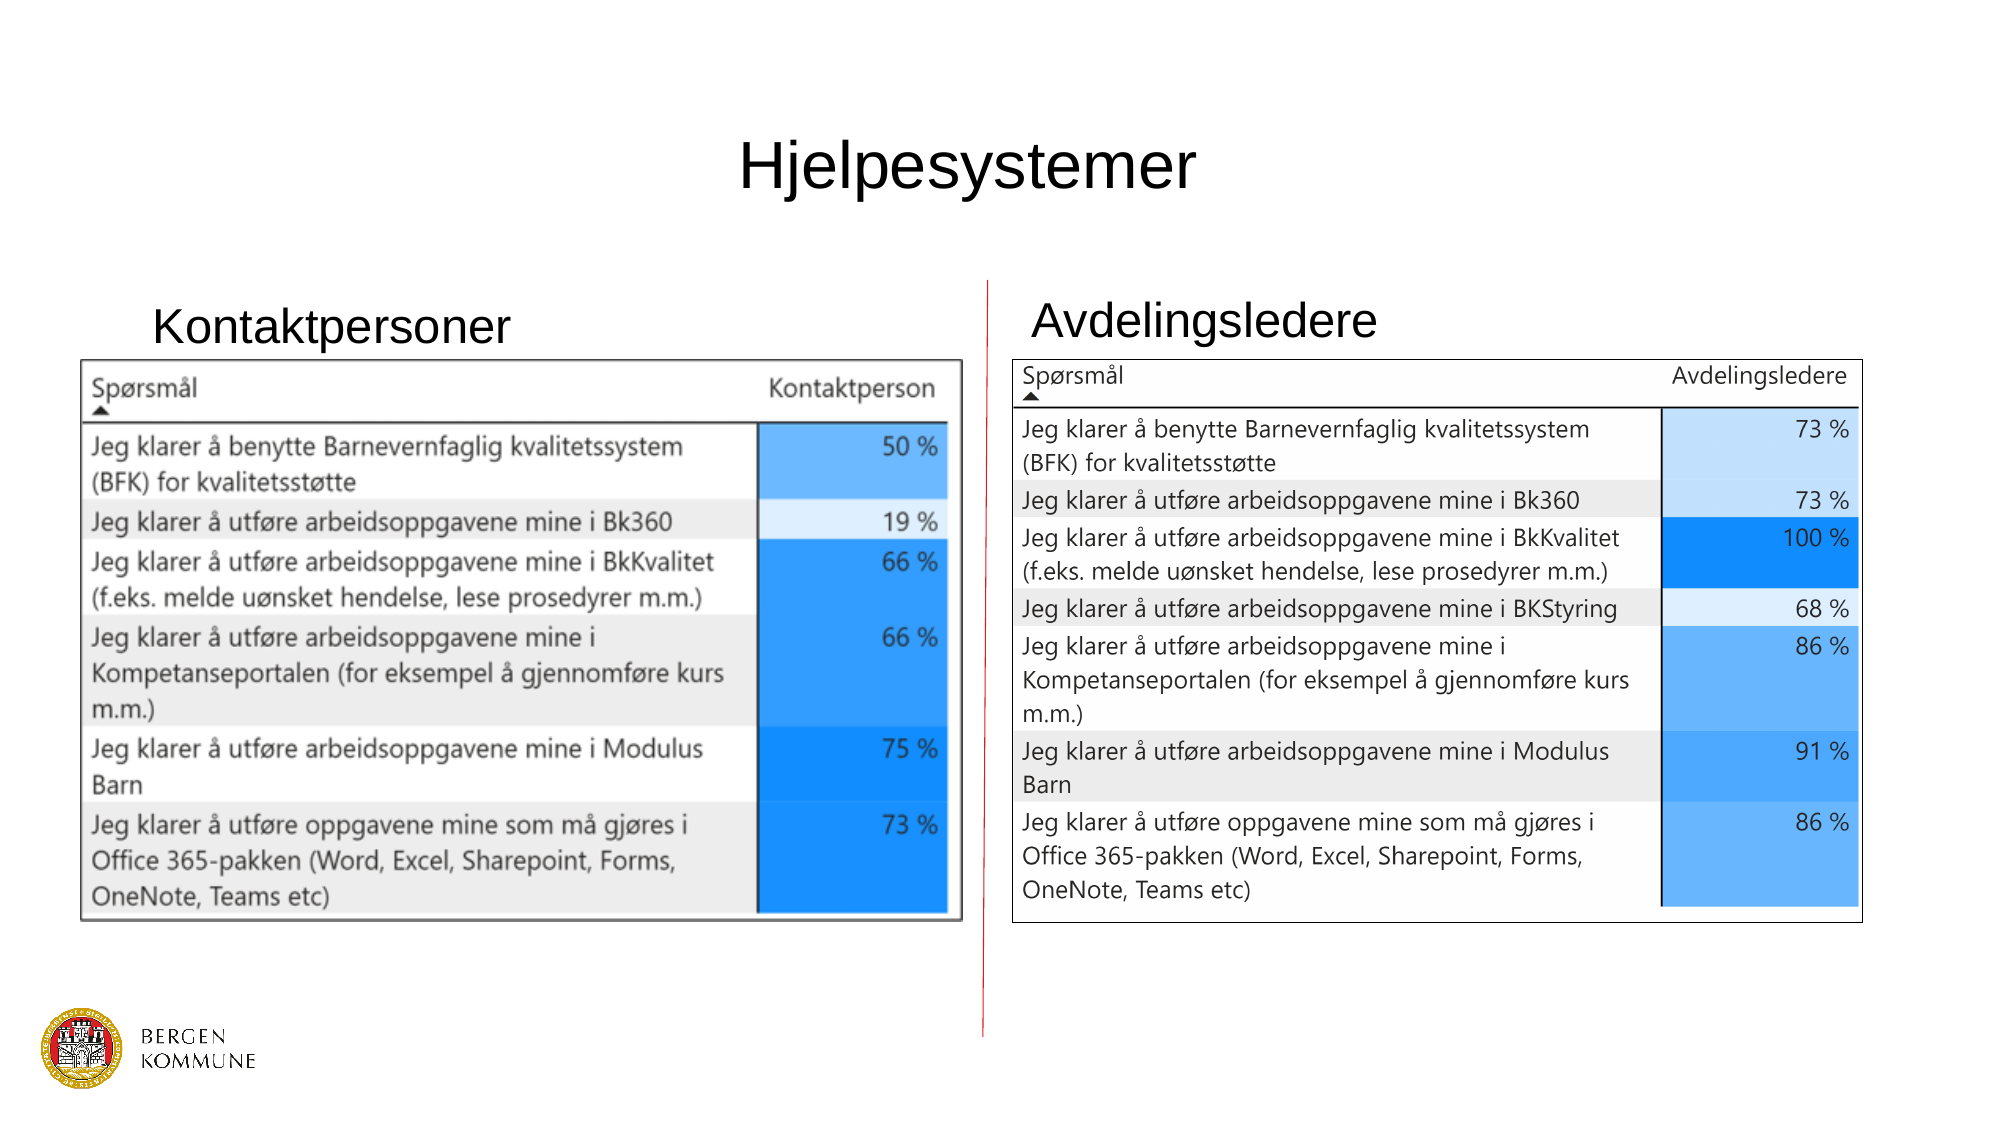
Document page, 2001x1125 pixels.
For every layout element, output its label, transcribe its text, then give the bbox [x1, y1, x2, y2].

title Hjelpesystemer [137, 76, 1863, 259]
text_box Kontaktpersoner [137, 287, 736, 359]
picture [80, 359, 963, 922]
picture [1012, 359, 1863, 922]
text_box Avdelingsledere [1016, 281, 1438, 357]
